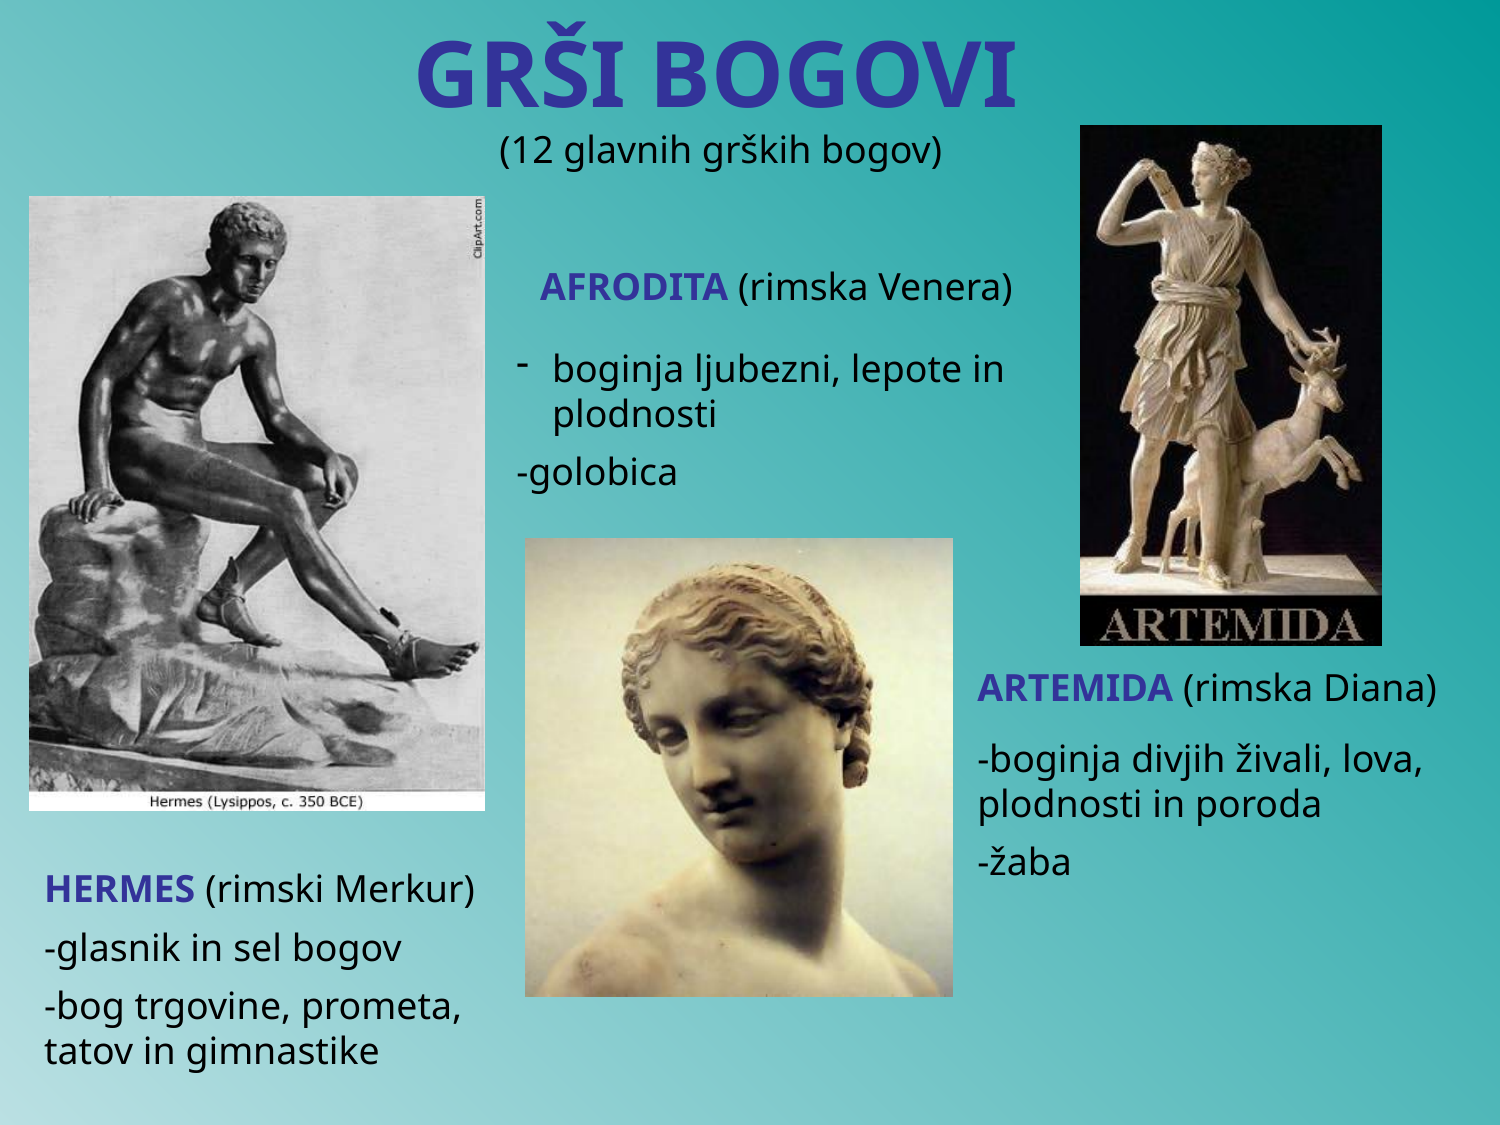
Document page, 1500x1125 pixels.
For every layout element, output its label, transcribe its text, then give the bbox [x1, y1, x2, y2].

text_box -glasnik in sel bogov -bog trgovine, prometa, tatov in gimnastike [29, 916, 561, 1080]
text_box AFRODITA (rimska Venera) [525, 255, 1057, 316]
text_box boginja ljubezni, lepote in plodnosti -golobica [501, 337, 1034, 501]
picture [1080, 125, 1382, 646]
text_box HERMES (rimski Merkur) [29, 857, 525, 916]
picture [29, 196, 485, 811]
picture [525, 538, 953, 997]
text_box -boginja divjih živali, lova, plodnosti in poroda -žaba [962, 727, 1471, 891]
text_box GRŠI BOGOVI (12 glavnih grških bogov) [41, 0, 1392, 188]
text_box ARTEMIDA (rimska Diana) [962, 656, 1471, 717]
